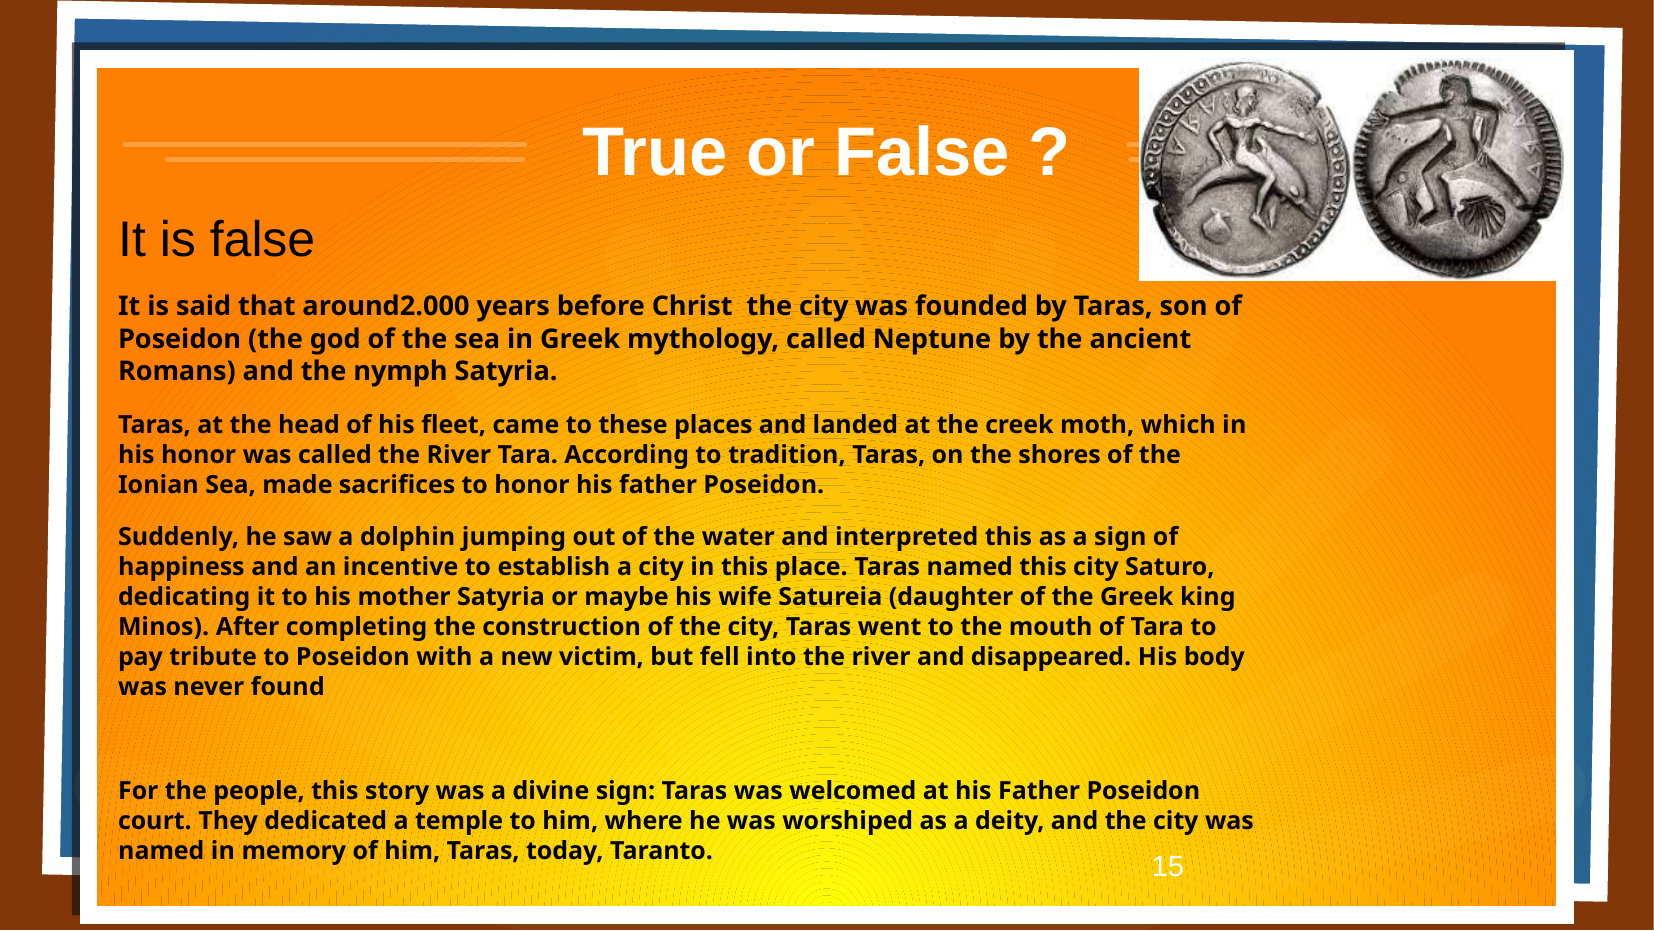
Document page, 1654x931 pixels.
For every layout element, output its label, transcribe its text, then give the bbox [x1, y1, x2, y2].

picture [1139, 59, 1565, 281]
text_box [1270, 847, 1506, 912]
list It is false It is said that around2.000 years before Christ the city was founded by Taras, son of Poseidon (the god of the sea in Greek mythology, called Neptune by the ancient Romans) and the nymph Satyria. Taras, at the head of his fleet, came to these places and landed at the creek moth, which in his honor was called the River Tara. According to tradition, Taras, on the shores of the Ionian Sea, made sacrifices to honor his father Poseidon. Suddenly, he saw a dolphin jumping out of the water and interpreted this as a sign of happiness and an incentive to establish a city in this place. Taras named this city Saturo, dedicating it to his mother Satyria or maybe his wife Satureia (daughter of the Greek king Minos). After completing the construction of the city, Taras went to the mouth of Tara to pay tribute to Poseidon with a new victim, but fell into the river and disappeared. His body was never found For the people, this story was a divine sign: Taras was welcomed at his Father Poseidon court. They dedicated a temple to him, where he was worshiped as a deity, and the city was named in memory of him, Taras, today, Taranto. [118, 206, 1270, 931]
title True or False ? [531, 70, 1123, 206]
